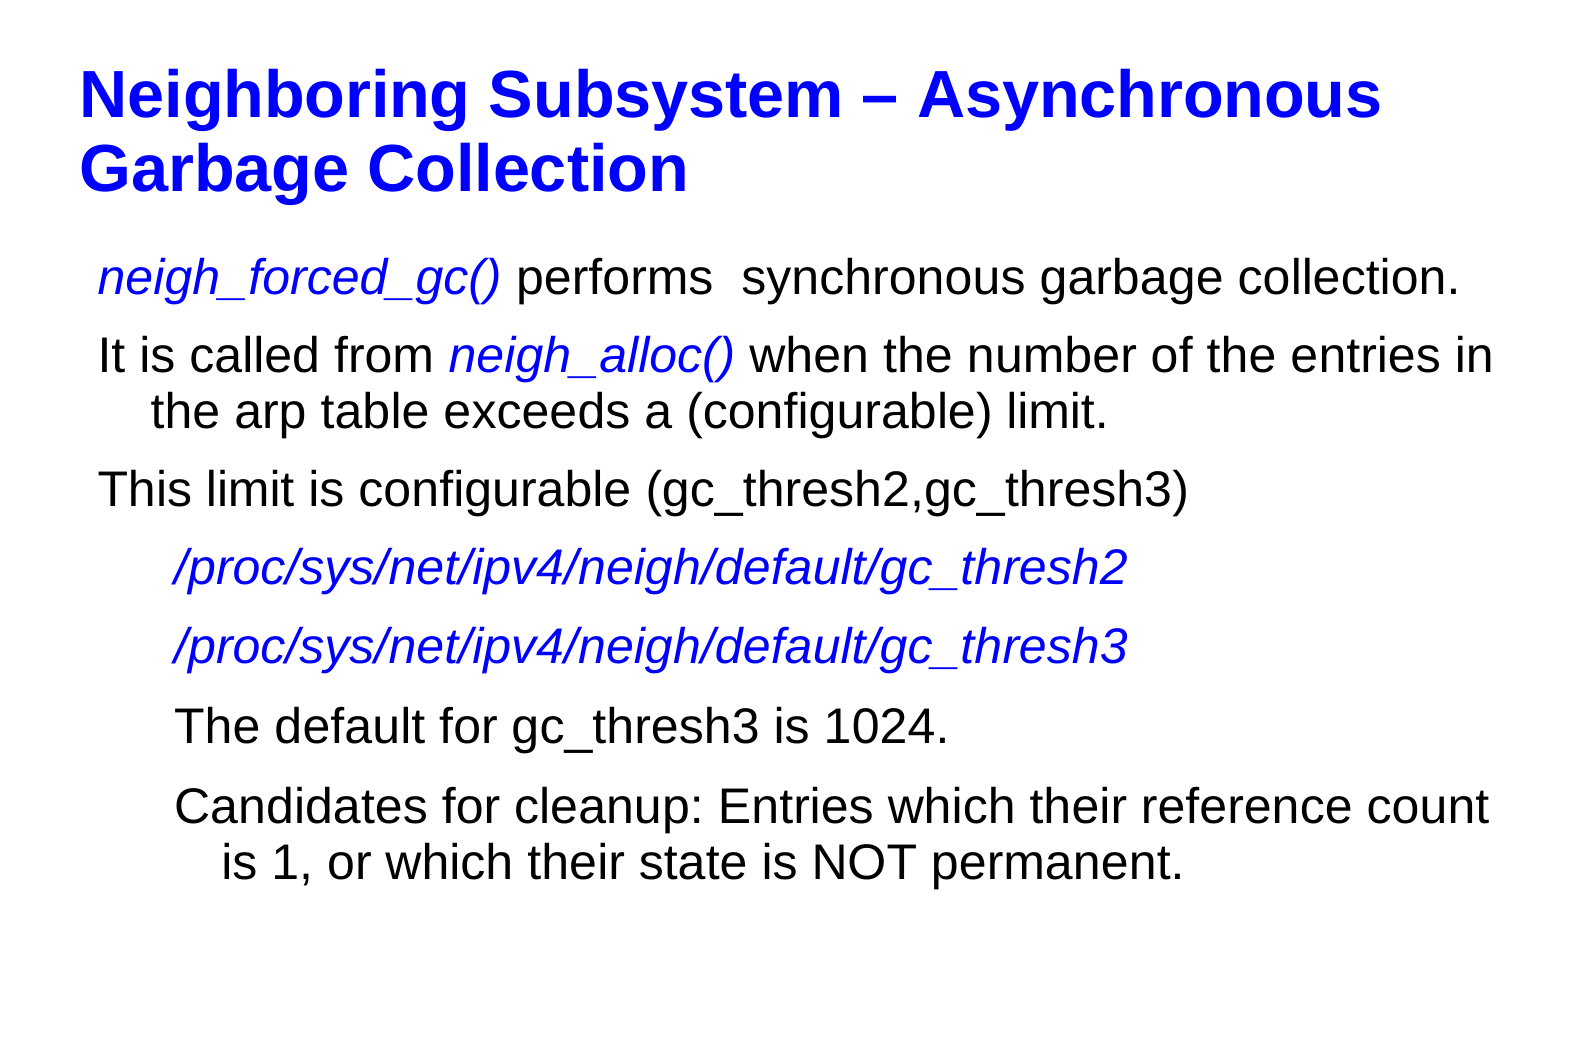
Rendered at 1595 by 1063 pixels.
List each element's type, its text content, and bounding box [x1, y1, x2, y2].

list neigh_forced_gc() performs synchronous garbage collection. It is called from neigh_alloc() when the number of the entries in the arp table exceeds a (configurable) limit. This limit is configurable (gc_thresh2,gc_thresh3) /proc/sys/net/ipv4/neigh/default/gc_thresh2 /proc/sys/net/ipv4/neigh/default/gc_thresh3 The default for gc_thresh3 is 1024. Candidates for cleanup: Entries which their reference count is 1, or which their state is NOT permanent. [79, 248, 1515, 950]
title Neighboring Subsystem – Asynchronous Garbage Collection [79, 45, 1515, 217]
